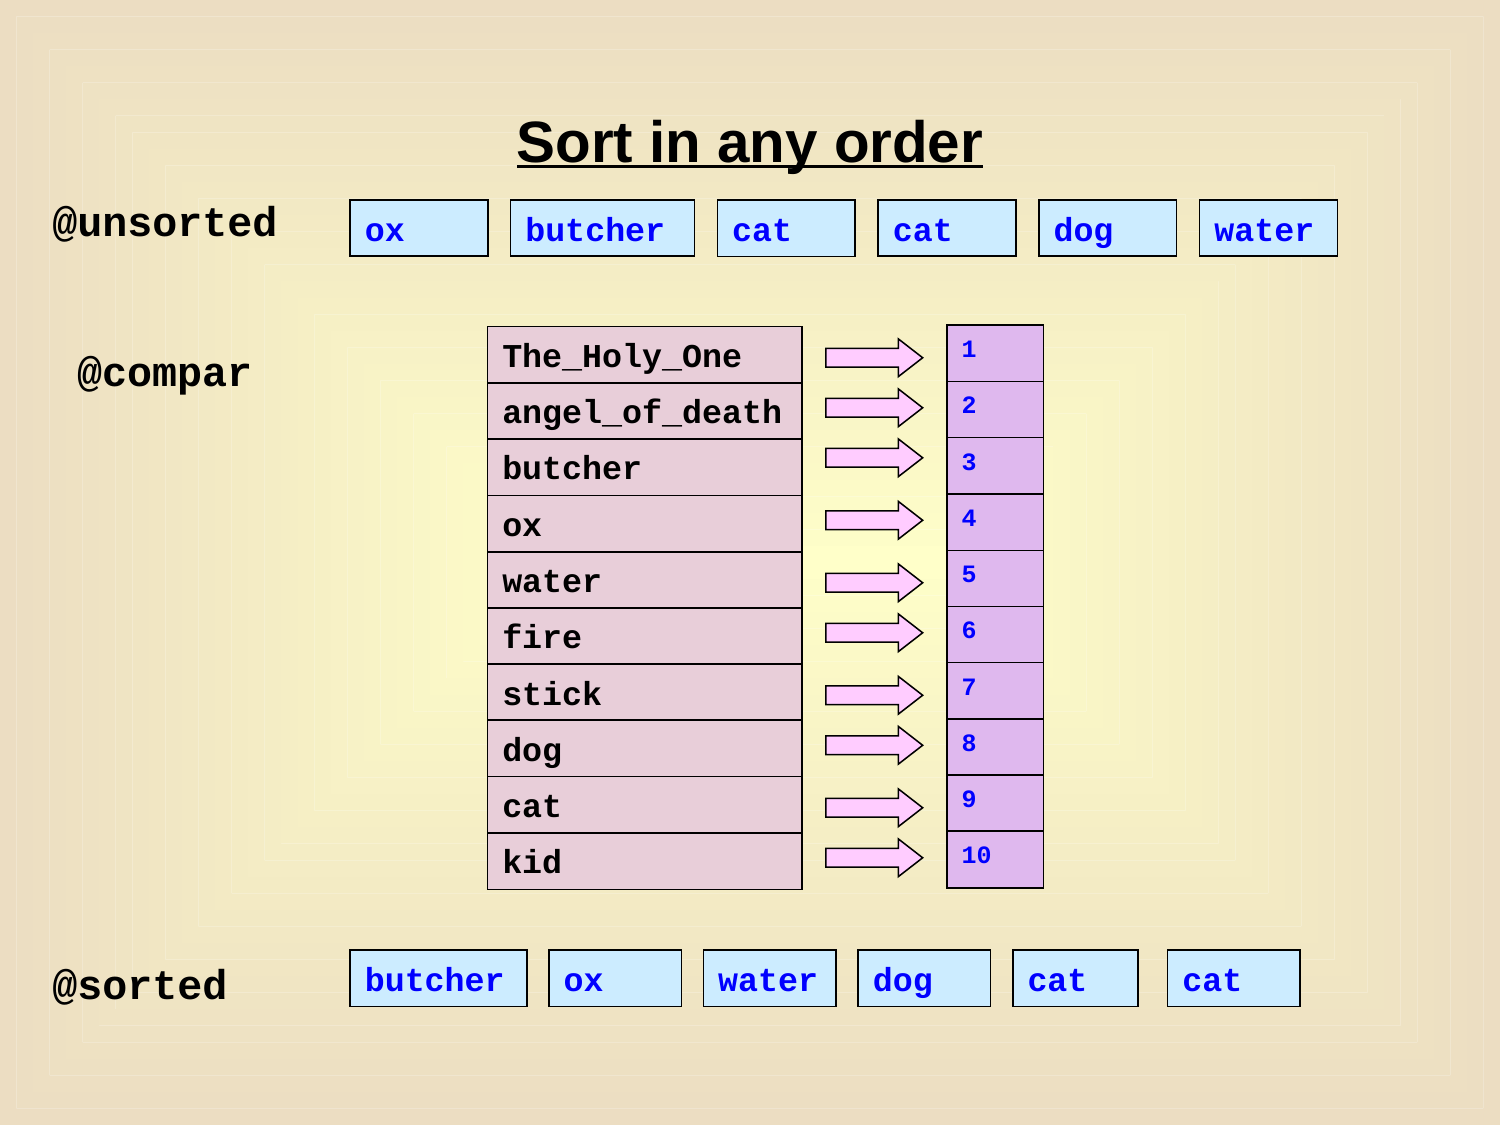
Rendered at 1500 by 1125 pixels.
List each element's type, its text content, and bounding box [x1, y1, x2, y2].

text_box @unsorted [37, 187, 326, 253]
text_box [825, 388, 923, 427]
text_box 8 [946, 718, 1044, 775]
text_box 4 [946, 493, 1044, 551]
text_box 6 [946, 607, 1044, 662]
text_box stick [487, 664, 802, 720]
text_box [825, 788, 923, 827]
text_box The_Holy_One [487, 326, 802, 382]
text_box [825, 439, 923, 477]
text_box 1 [946, 324, 1044, 381]
text_box ox [487, 495, 802, 552]
text_box dog [487, 720, 802, 776]
text_box dog [1038, 200, 1177, 257]
text_box kid [487, 833, 802, 890]
text_box [825, 676, 923, 715]
text_box cat [1167, 949, 1301, 1007]
text_box 5 [946, 551, 1044, 607]
text_box [825, 613, 923, 652]
text_box [825, 838, 923, 877]
text_box cat [1012, 949, 1138, 1007]
text_box [825, 501, 923, 540]
text_box [825, 338, 923, 377]
text_box angel_of_death [487, 382, 802, 439]
text_box 10 [946, 832, 1044, 888]
text_box cat [487, 776, 802, 833]
text_box fire [487, 609, 802, 664]
title Sort in any order [75, 45, 1426, 233]
text_box ox [350, 200, 488, 257]
text_box butcher [350, 950, 527, 1007]
text_box [825, 726, 923, 765]
text_box ox [548, 950, 682, 1007]
text_box water [1199, 200, 1338, 257]
text_box 2 [946, 381, 1044, 437]
text_box cat [717, 200, 856, 257]
text_box cat [878, 200, 1016, 257]
text_box water [703, 949, 837, 1007]
text_box @sorted [37, 950, 326, 1016]
text_box butcher [487, 439, 802, 495]
text_box 9 [946, 775, 1044, 832]
text_box water [487, 552, 802, 609]
text_box [825, 563, 923, 602]
text_box butcher [510, 200, 695, 257]
text_box 3 [946, 437, 1044, 493]
text_box @compar [62, 337, 351, 403]
text_box dog [858, 949, 991, 1007]
text_box 7 [946, 662, 1044, 718]
